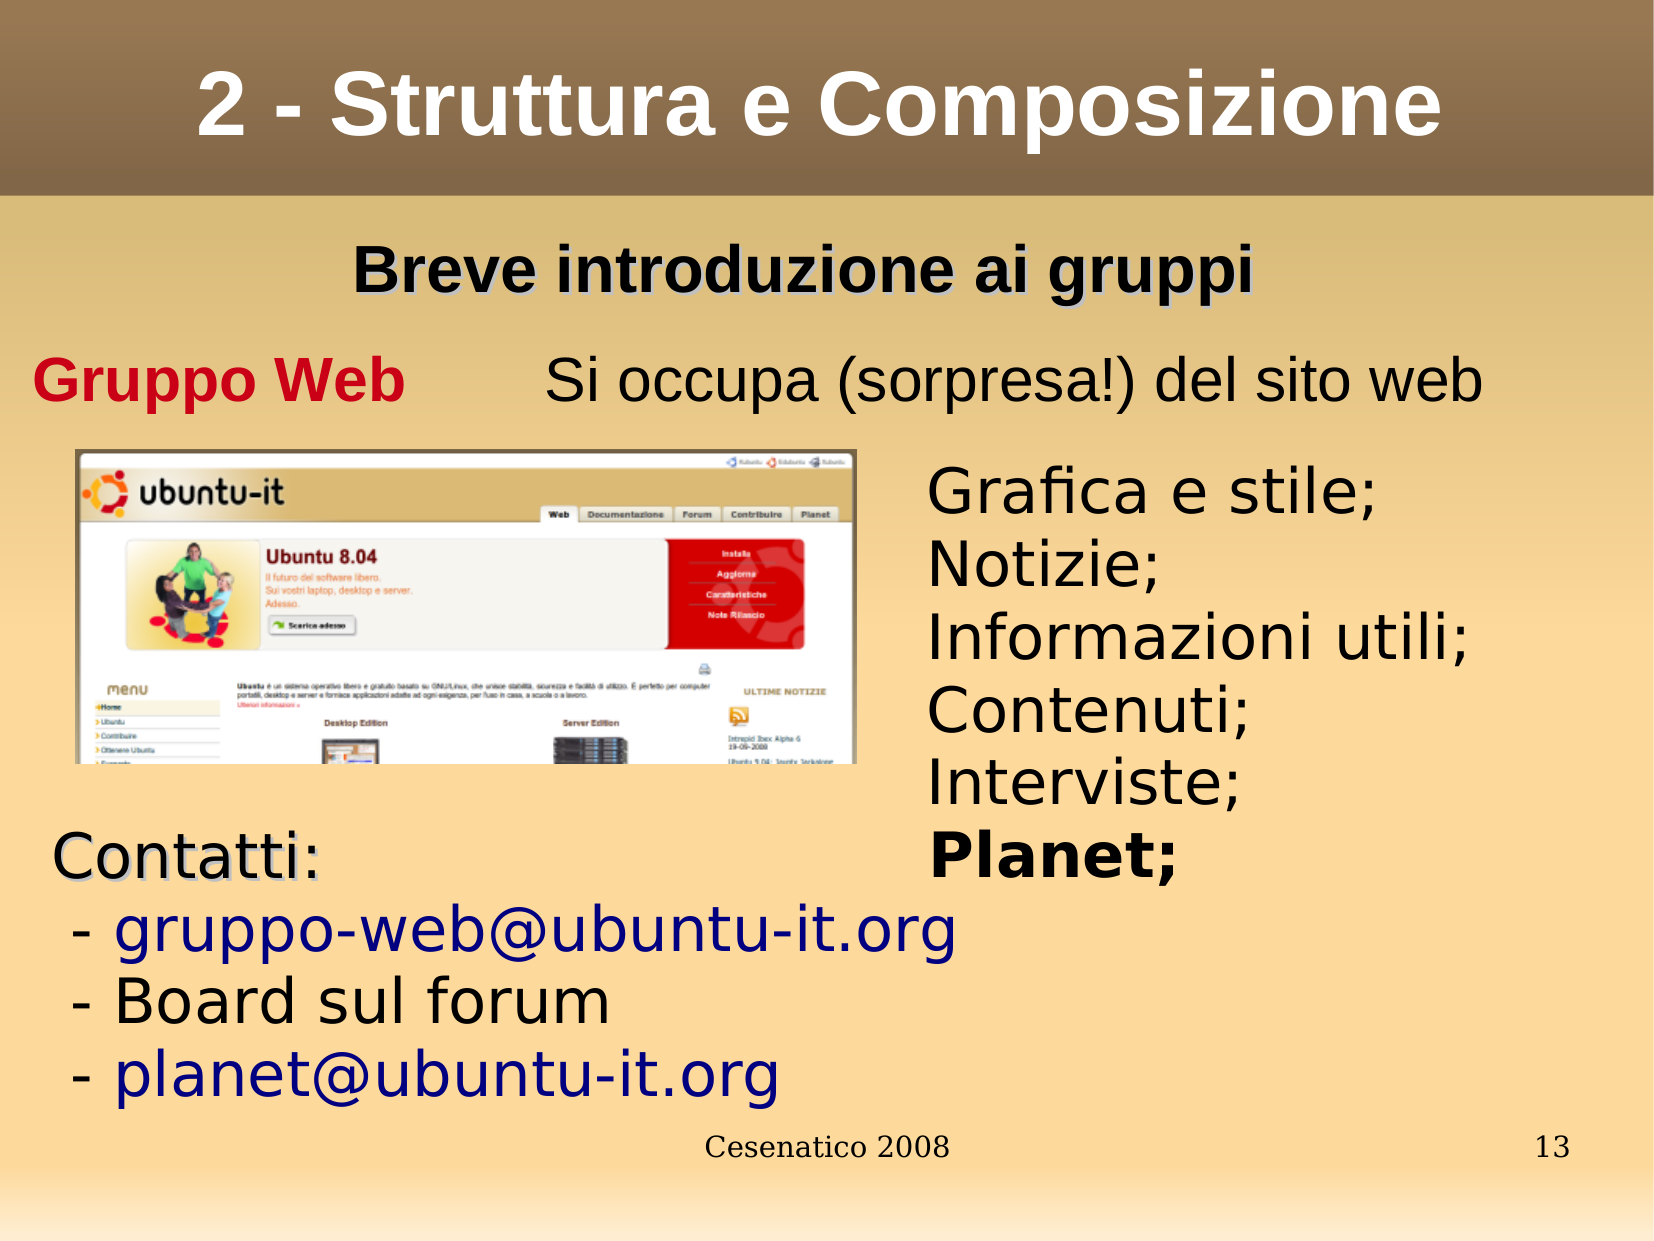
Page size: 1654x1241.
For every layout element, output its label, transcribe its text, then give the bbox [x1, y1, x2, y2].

text_box Breve introduzione ai gruppi [337, 225, 1273, 315]
text_box Si occupa (sorpresa!) del sito web [530, 337, 1501, 423]
picture [0, 0, 1654, 1241]
text_box [911, 787, 942, 948]
text_box Contatti: - gruppo-web@ubuntu-it.org - Board sul forum - planet@ubuntu-it.org [36, 813, 976, 1163]
title 2 - Struttura e Composizione [76, 0, 1565, 208]
text_box Grafica e stile; Notizie; Informazioni utili; Contenuti; Interviste; Planet; [892, 448, 1501, 901]
text_box Gruppo Web [0, 337, 441, 423]
